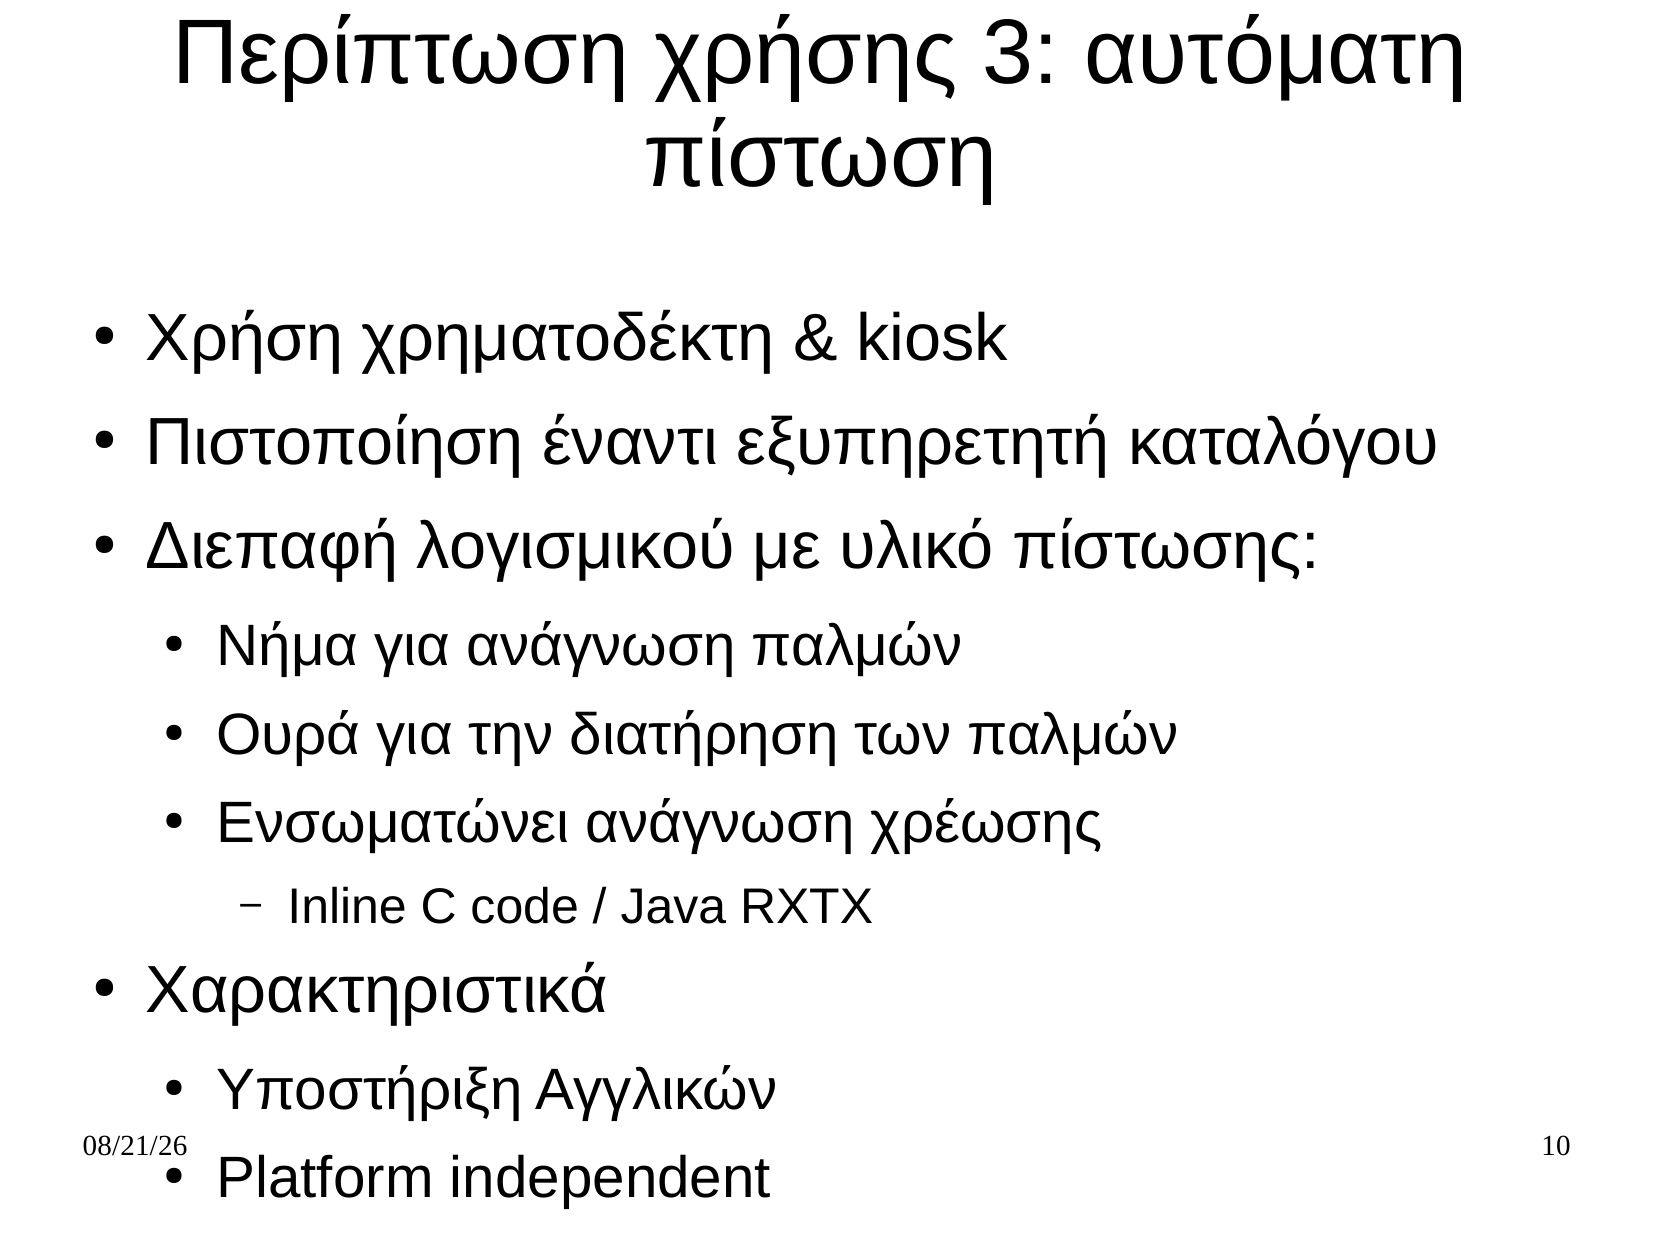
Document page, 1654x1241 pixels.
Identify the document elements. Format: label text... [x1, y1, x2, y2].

title Περίπτωση χρήσης 3: αυτόματη πίστωση [76, 1, 1565, 207]
list Χρήση χρηματοδέκτη & kiosk Πιστοποίηση έναντι εξυπηρετητή καταλόγου Διεπαφή λογισμικού με υλικό πίστωσης: Νήμα για ανάγνωση παλμών Ουρά για την διατήρηση των παλμών Ενσωματώνει ανάγνωση χρέωσης Inline C code / Java RXTX Χαρακτηριστικά Υποστήριξη Αγγλικών Platform independent [75, 300, 1564, 1202]
